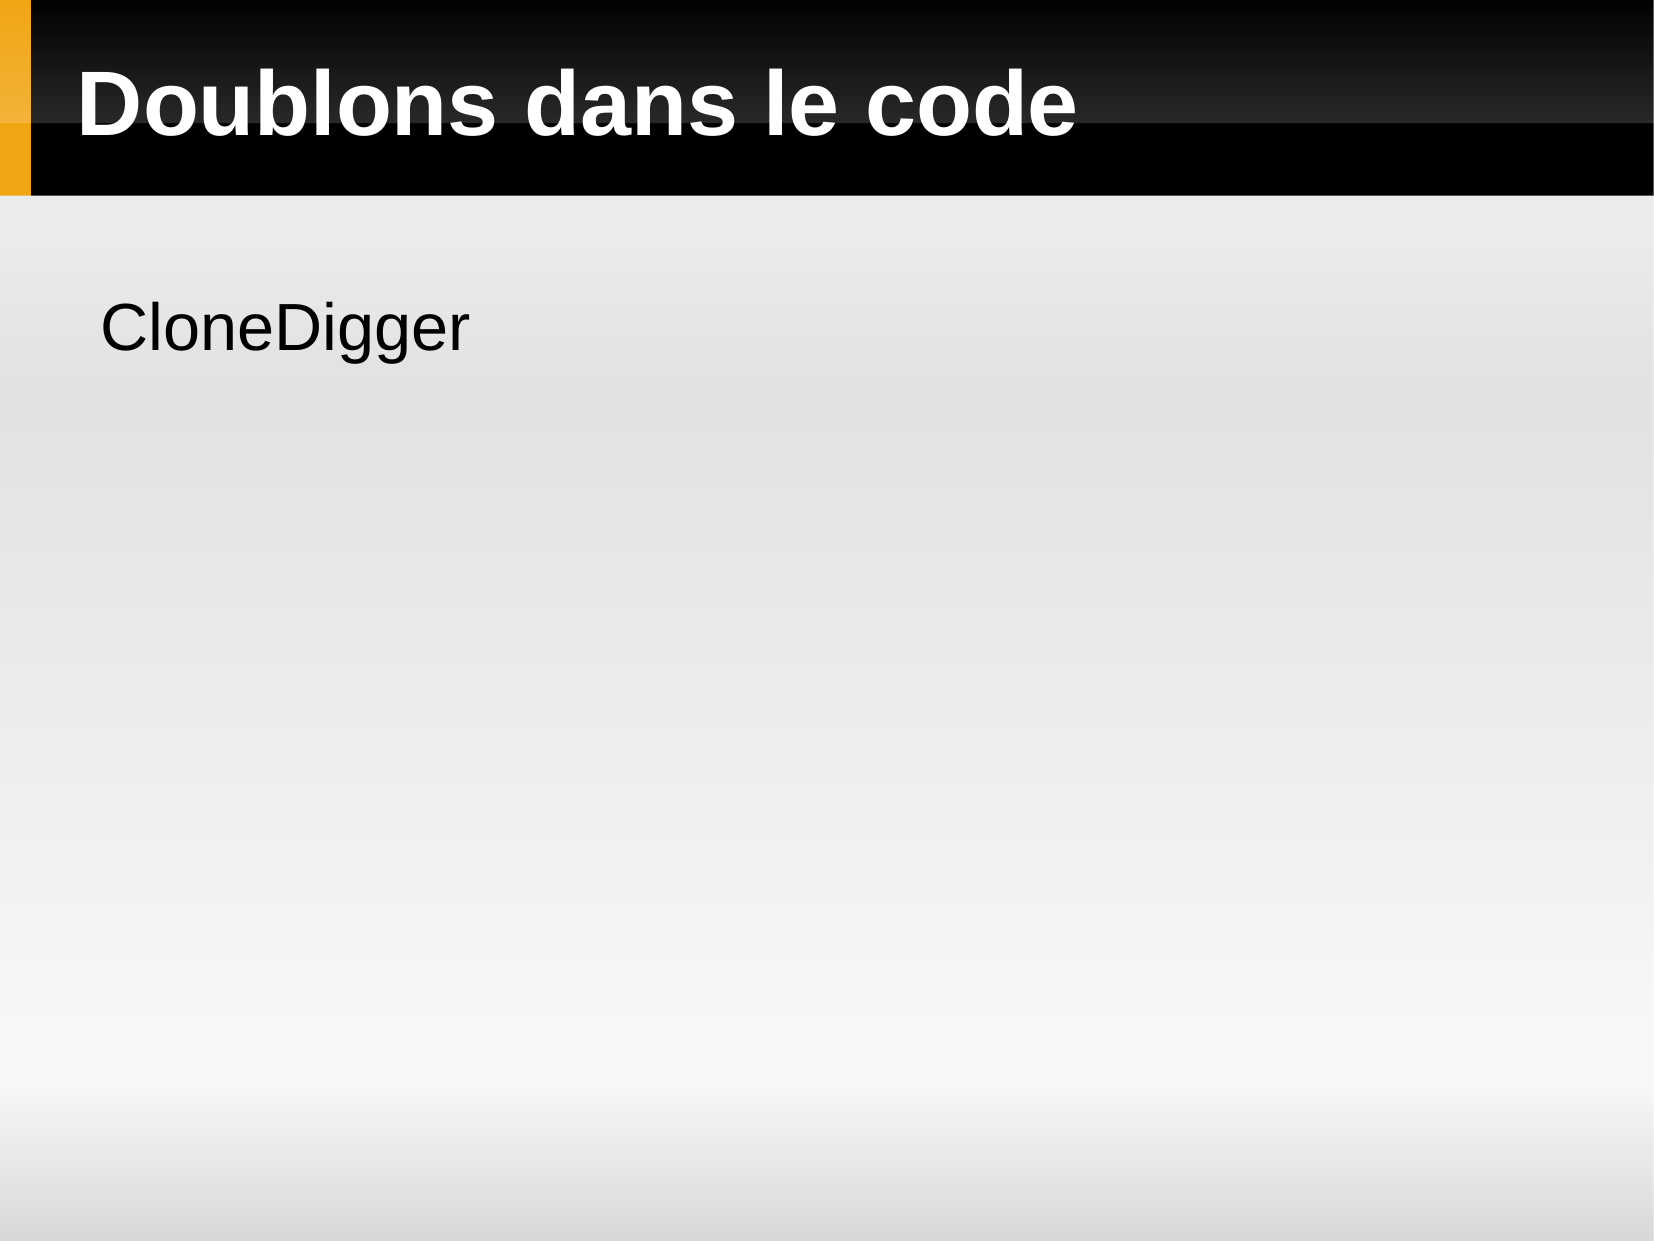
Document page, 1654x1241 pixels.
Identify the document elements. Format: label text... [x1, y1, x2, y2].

picture [0, 0, 1654, 1241]
list CloneDigger [82, 290, 1571, 1094]
title Doublons dans le code [76, 7, 1565, 200]
